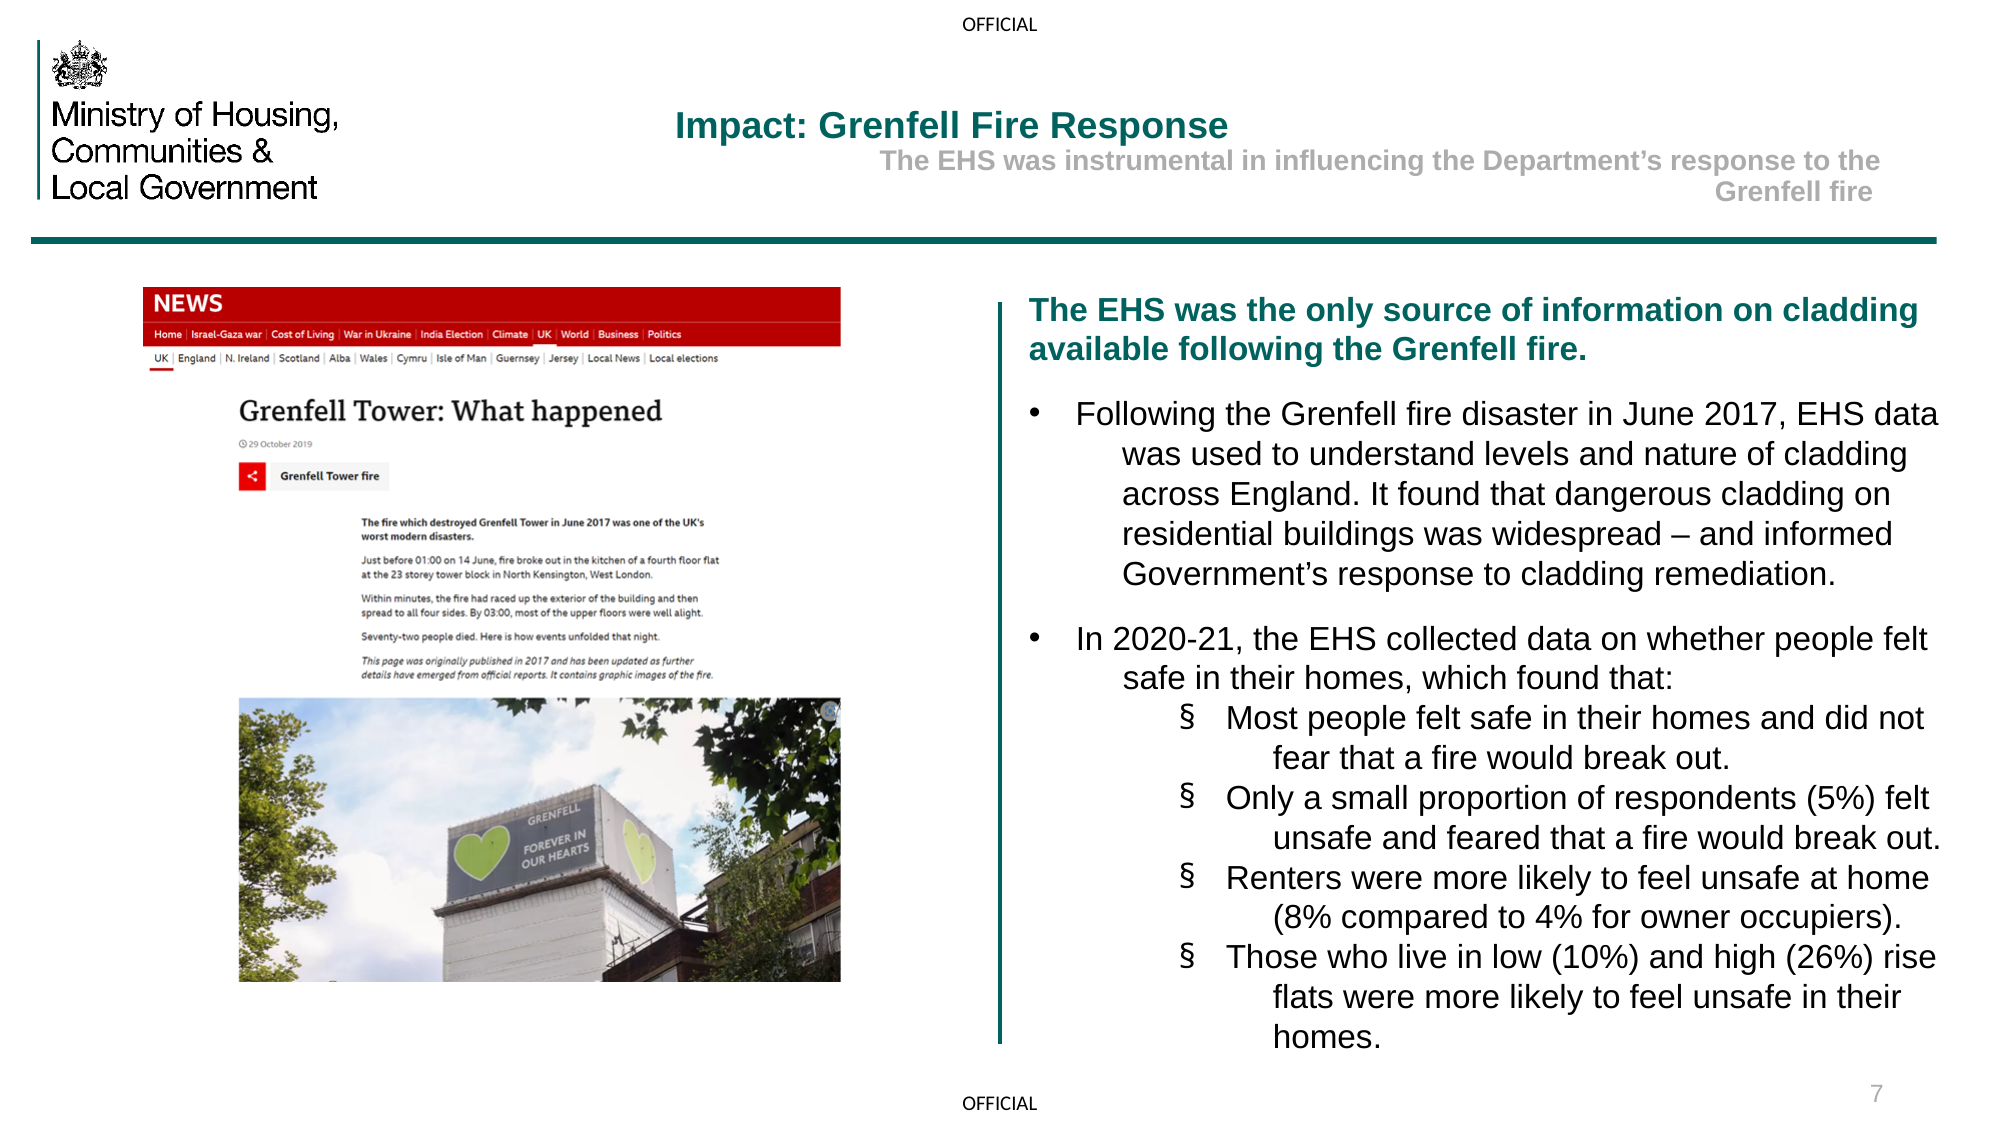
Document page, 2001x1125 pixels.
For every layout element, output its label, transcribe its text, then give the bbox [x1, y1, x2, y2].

list The EHS was instrumental in influencing the Department’s response to the Grenfell fire [879, 147, 1924, 208]
title Impact: Grenfell Fire Response [675, 105, 1924, 147]
text_box [1869, 1077, 1963, 1108]
picture [143, 287, 841, 982]
list The EHS was the only source of information on cladding available following the Grenfell fire. Following the Grenfell fire disaster in June 2017, EHS data was used to understand levels and nature of cladding across England. It found that dangerous cladding on residential buildings was widespread – and informed Government’s response to cladding remediation. In 2020-21, the EHS collected data on whether people felt safe in their homes, which found that: Most people felt safe in their homes and did not fear that a fire would break out. Only a small proportion of respondents (5%) felt unsafe and feared that a fire would break out. Renters were more likely to feel unsafe at home (8% compared to 4% for owner occupiers). Those who live in low (10%) and high (26%) rise flats were more likely to feel unsafe in their homes. [1029, 287, 1946, 1025]
